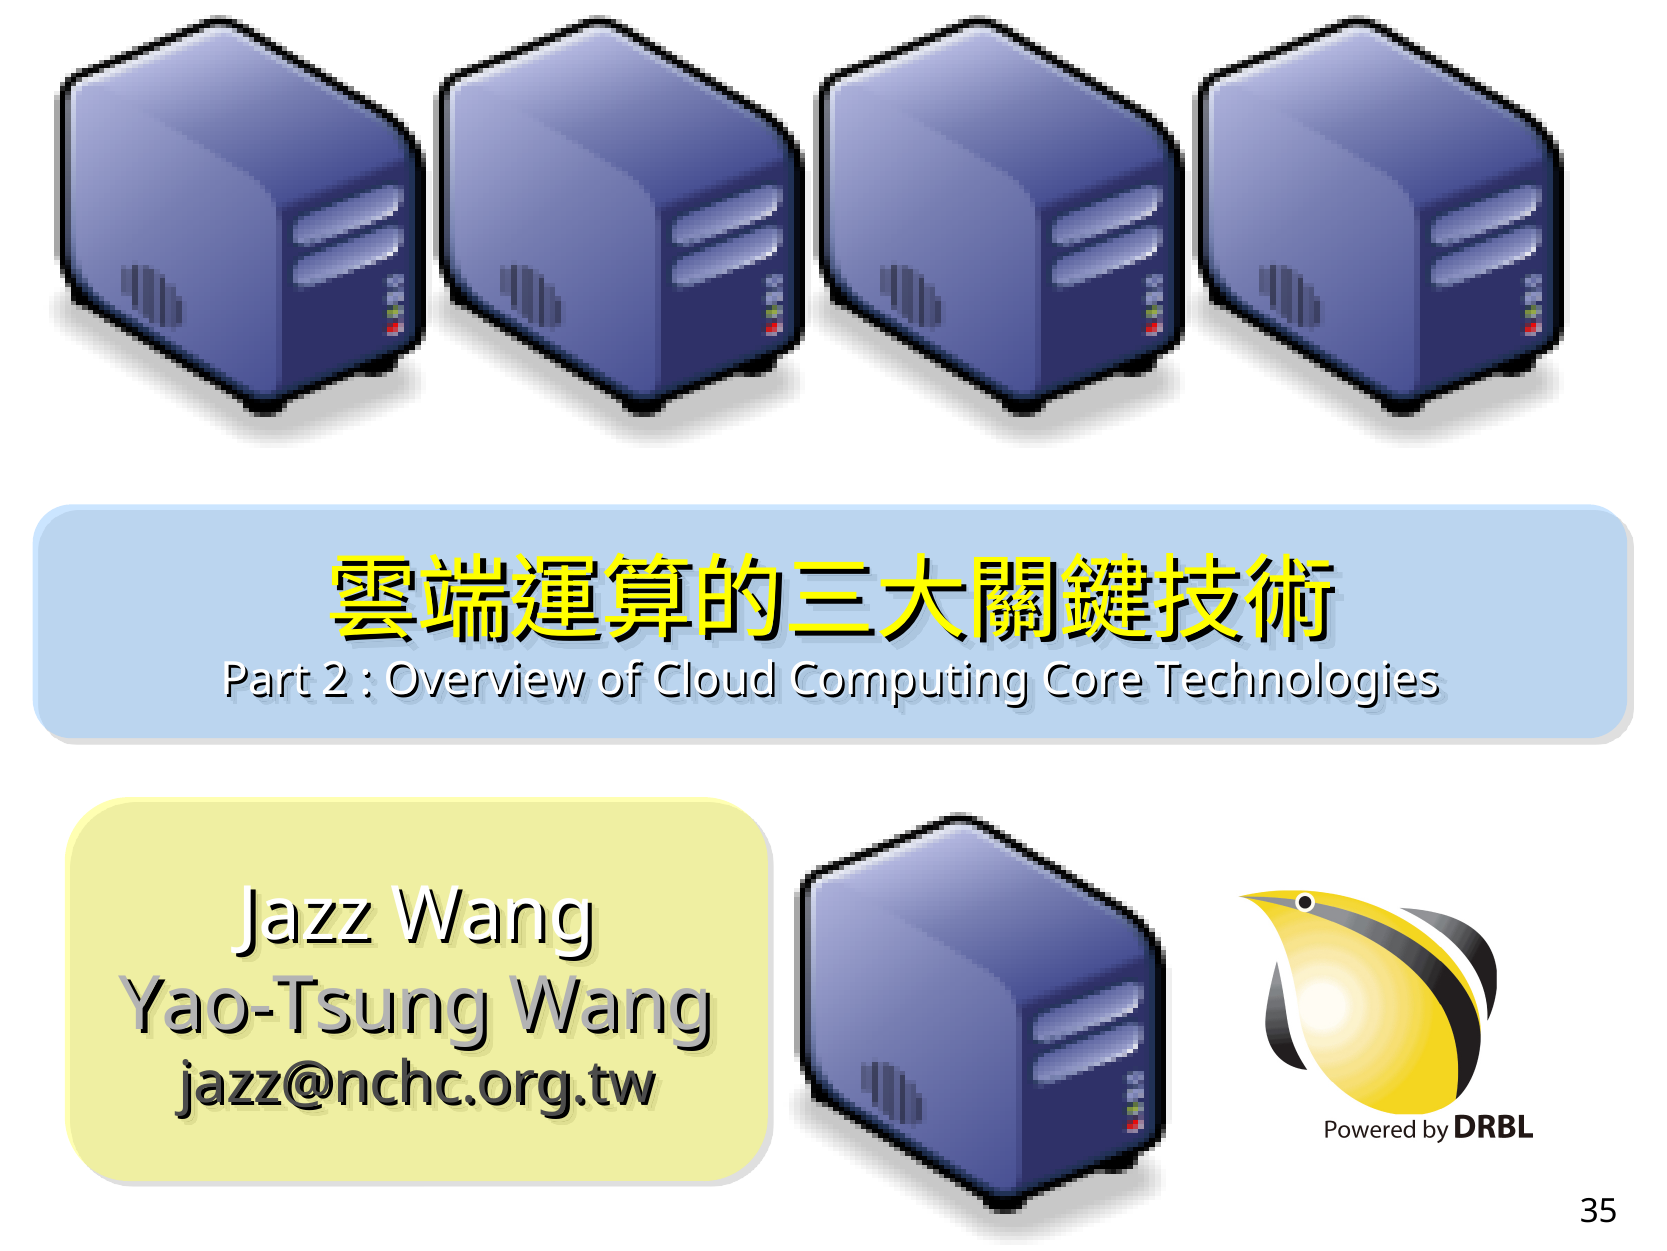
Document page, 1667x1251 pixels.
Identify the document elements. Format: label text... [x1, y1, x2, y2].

picture [1224, 874, 1548, 1152]
text_box 雲端運算的三大關鍵技術 Part 2 : Overview of Cloud Computing Core Technologies [32, 504, 1628, 739]
picture [27, 2, 1609, 502]
picture [767, 800, 1211, 1249]
text_box Jazz Wang Yao-Tsung Wang jazz@nchc.org.tw [64, 797, 767, 1182]
